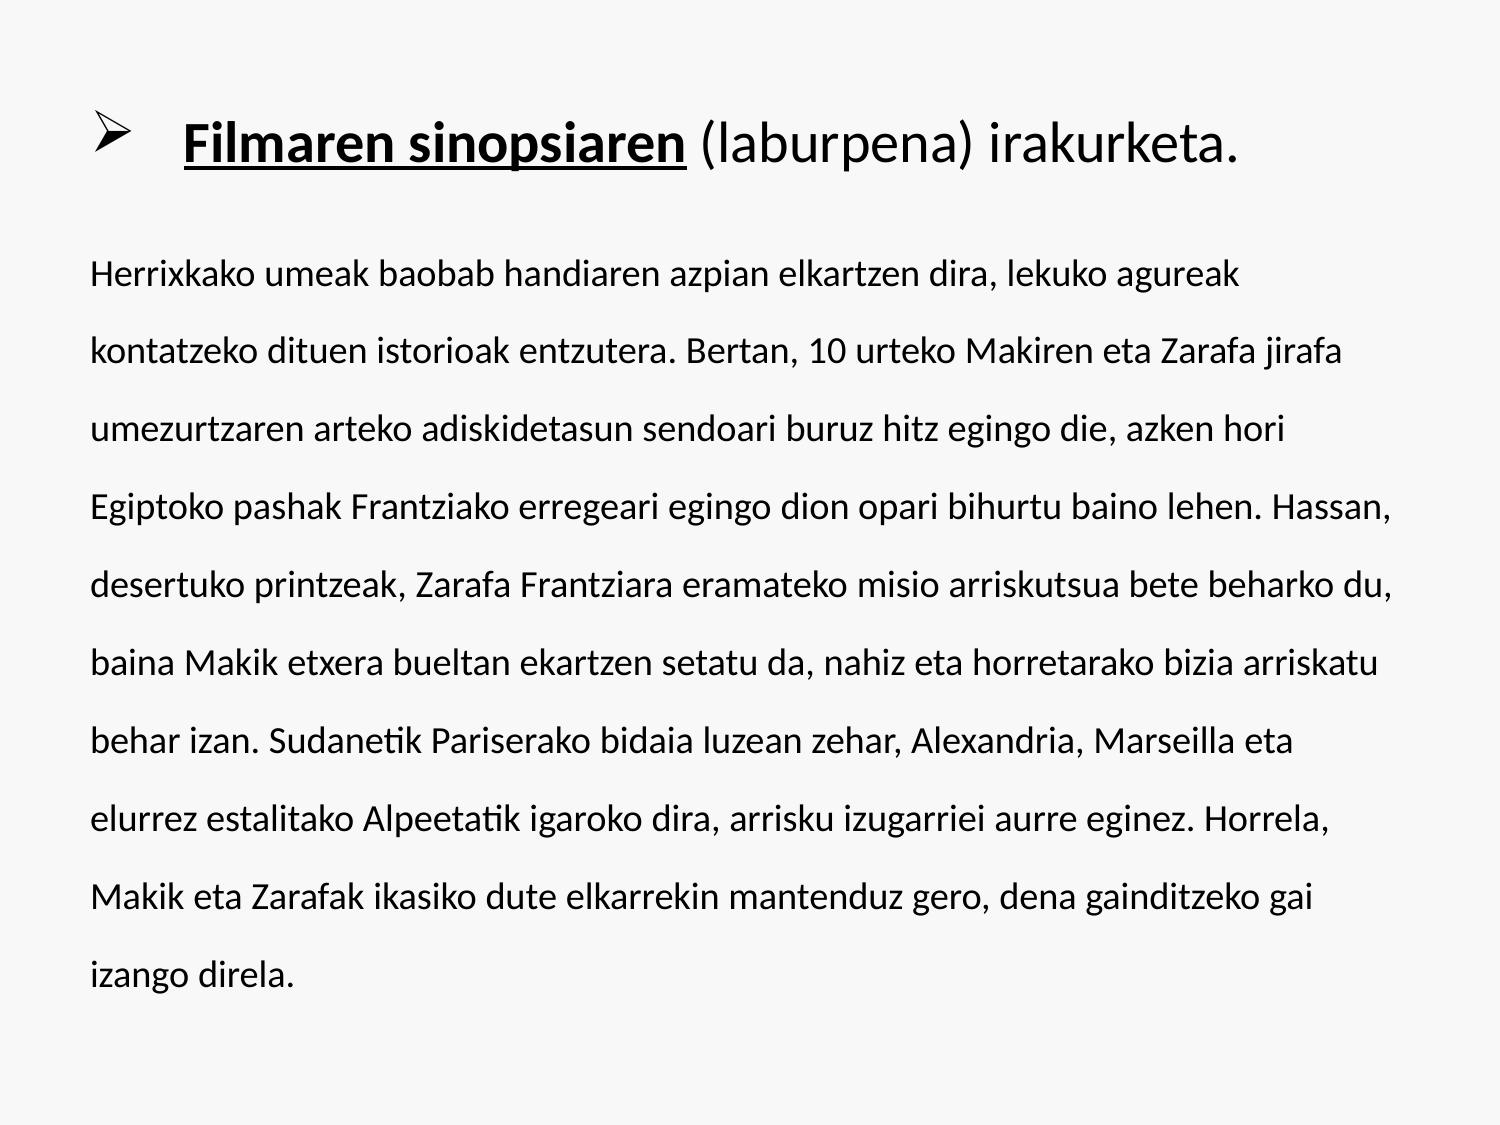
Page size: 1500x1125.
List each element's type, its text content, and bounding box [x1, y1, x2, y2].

list Herrixkako umeak baobab handiaren azpian elkartzen dira, lekuko agureak kontatzeko dituen istorioak entzutera. Bertan, 10 urteko Makiren eta Zarafa jirafa umezurtzaren arteko adiskidetasun sendoari buruz hitz egingo die, azken hori Egiptoko pashak Frantziako erregeari egingo dion opari bihurtu baino lehen. Hassan, desertuko printzeak, Zarafa Frantziara eramateko misio arriskutsua bete beharko du, baina Makik etxera bueltan ekartzen setatu da, nahiz eta horretarako bizia arriskatu behar izan. Sudanetik Pariserako bidaia luzean zehar, Alexandria, Marseilla eta elurrez estalitako Alpeetatik igaroko dira, arrisku izugarriei aurre eginez. Horrela, Makik eta Zarafak ikasiko dute elkarrekin mantenduz gero, dena gainditzeko gai izango direla. [75, 208, 1425, 1005]
title Filmaren sinopsiaren (laburpena) irakurketa. [75, 45, 1425, 208]
